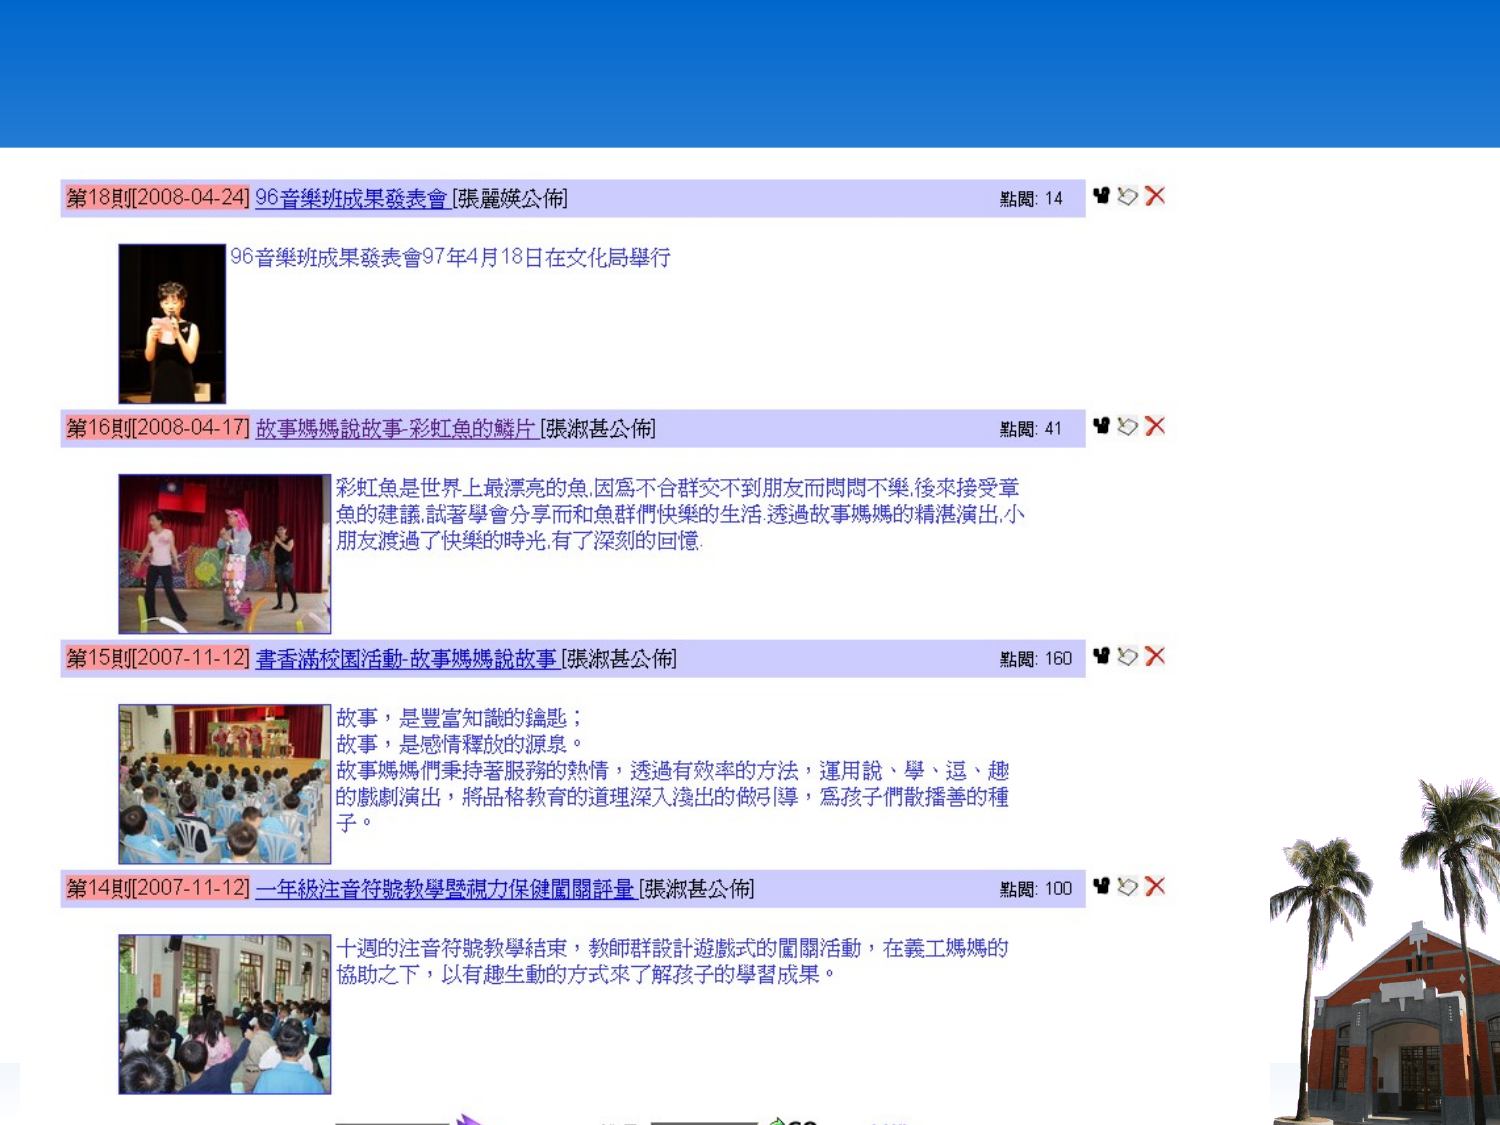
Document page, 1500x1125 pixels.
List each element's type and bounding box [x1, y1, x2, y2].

picture [20, 169, 1500, 1125]
